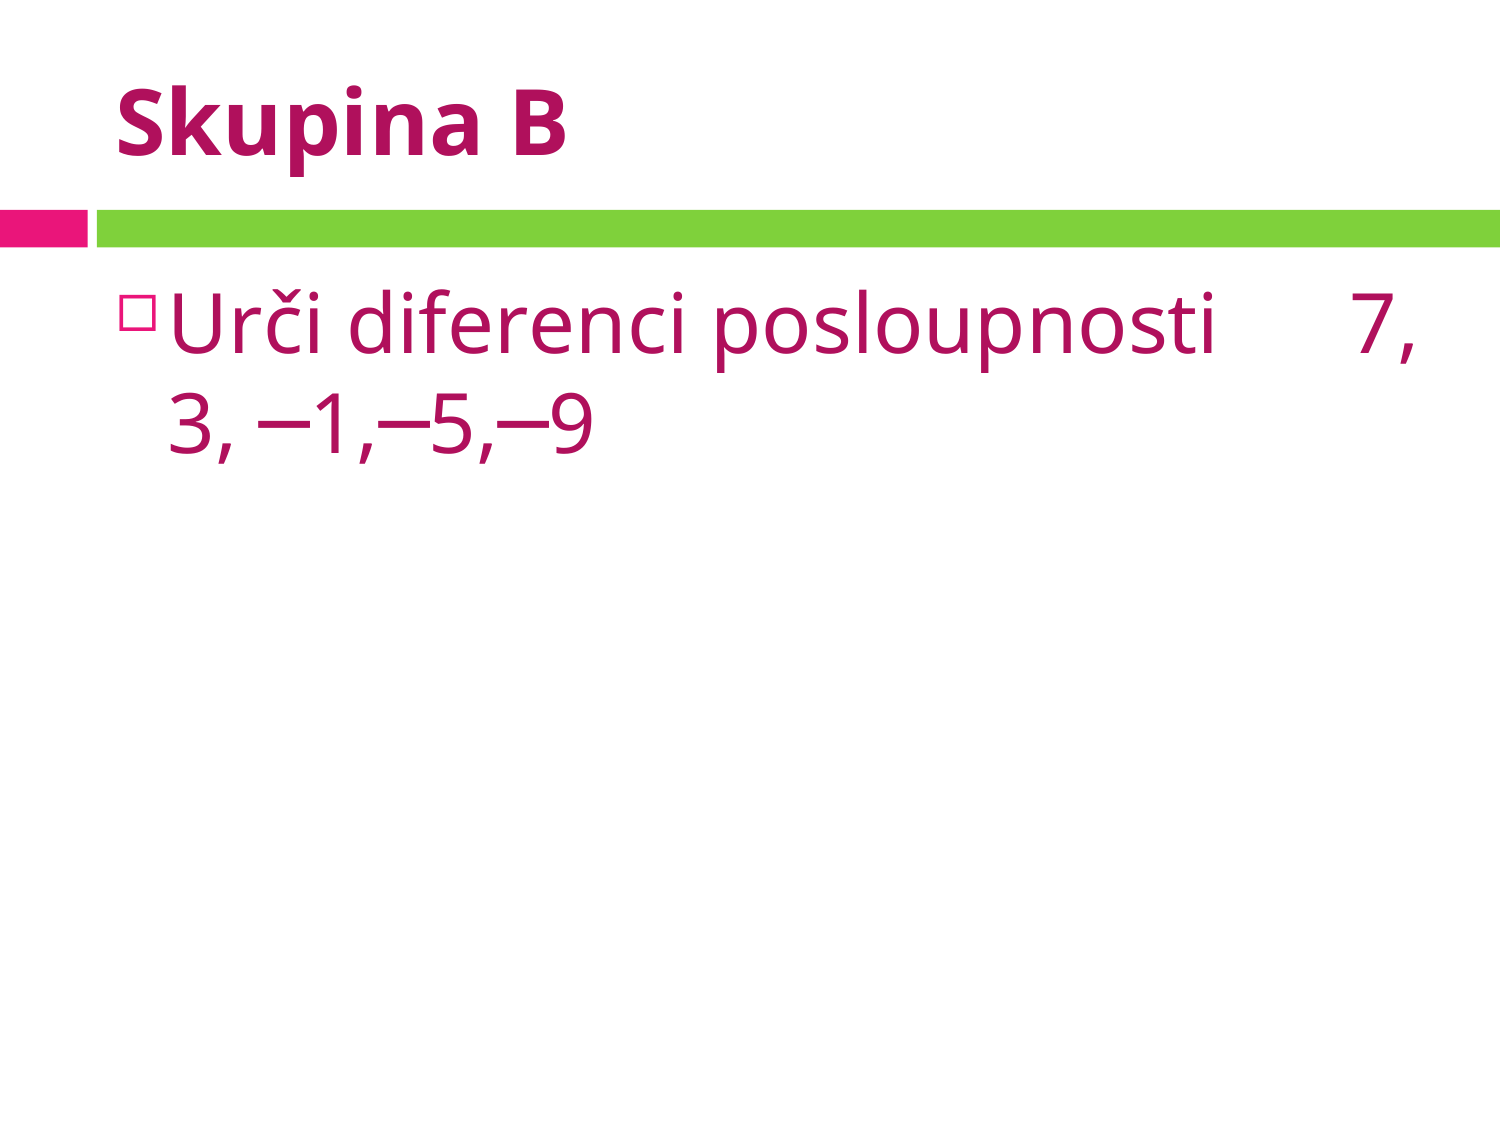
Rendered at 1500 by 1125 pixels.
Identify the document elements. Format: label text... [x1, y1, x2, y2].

title Skupina B [100, 37, 1438, 201]
list Urči diferenci posloupnosti 7, 3, ─1,─5,─9 [100, 262, 1438, 1001]
